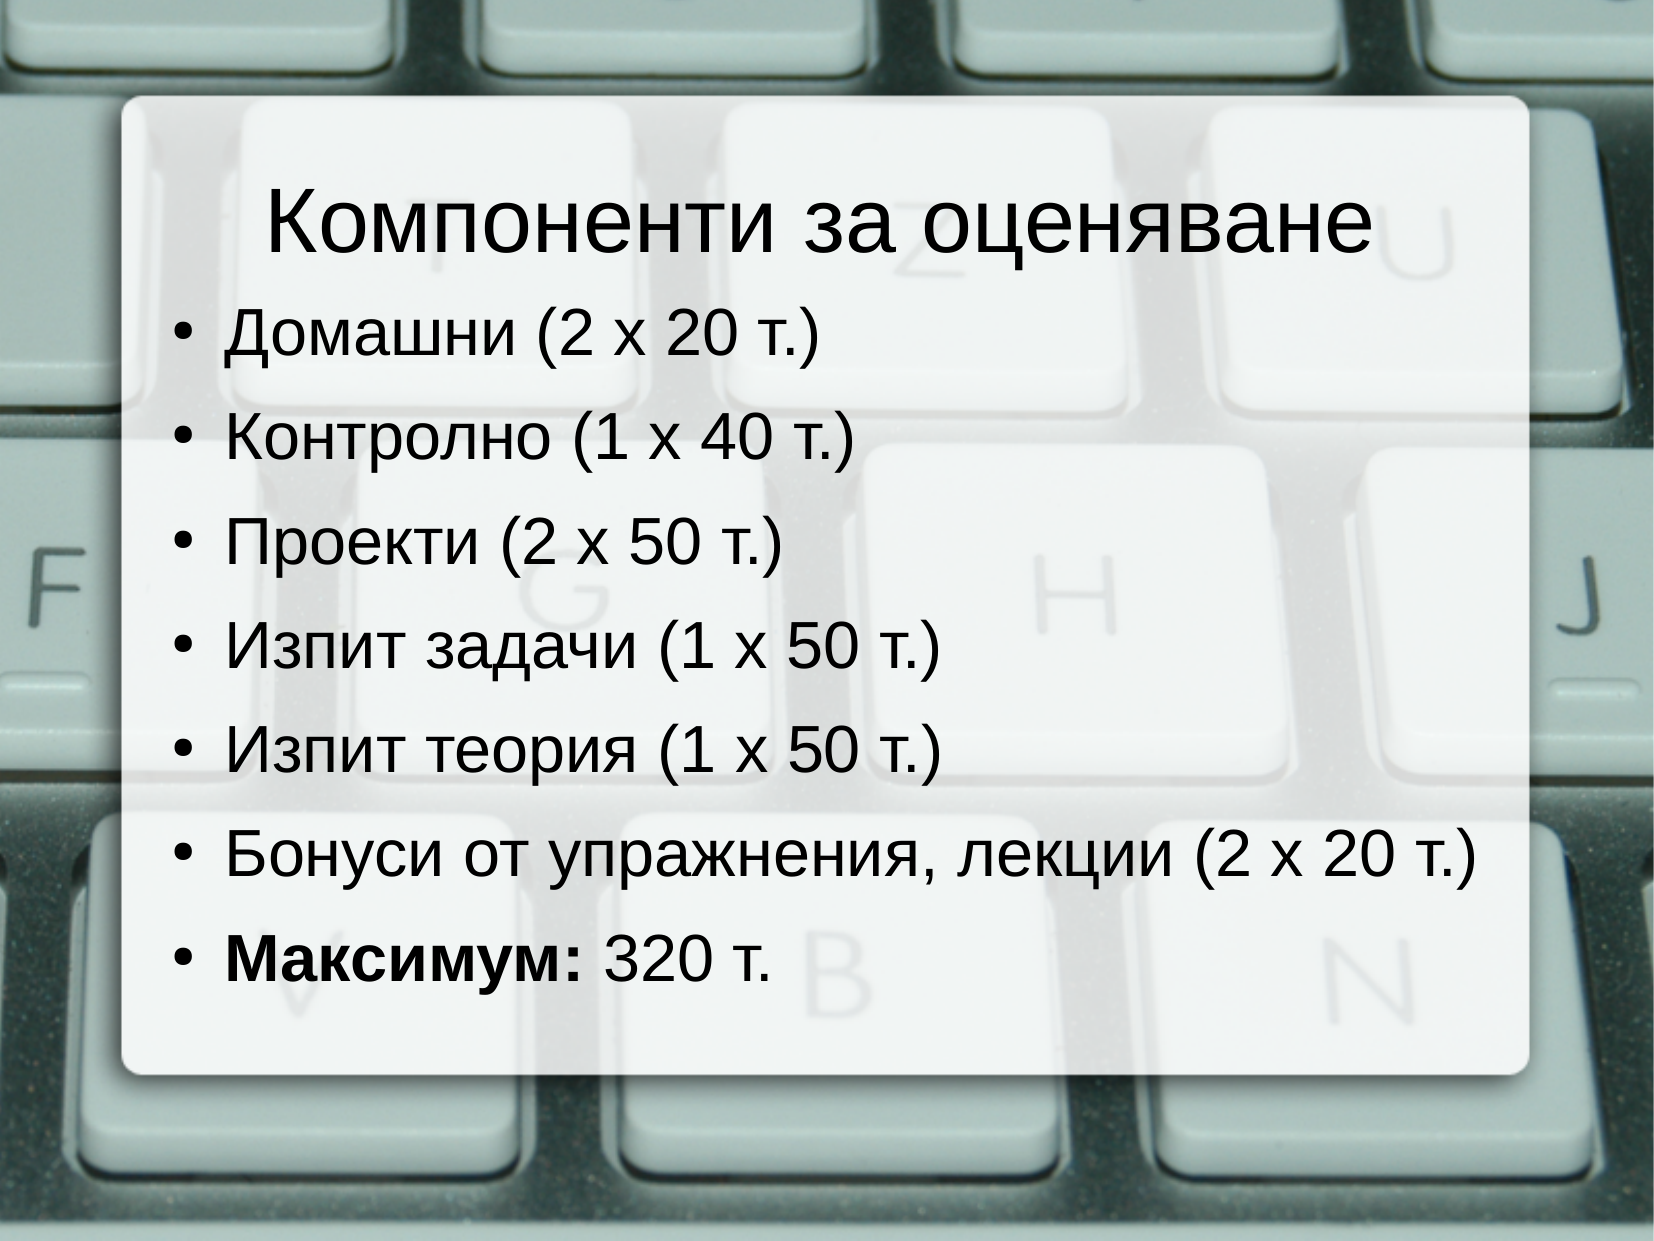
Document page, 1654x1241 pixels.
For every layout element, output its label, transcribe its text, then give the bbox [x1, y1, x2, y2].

picture [0, 0, 1654, 1241]
chart [769, 591, 888, 651]
list Домашни (2 x 20 т.) Контролно (1 x 40 т.) Проекти (2 x 50 т.) Изпит задачи (1 x 50 т.) Изпит теория (1 x 50 т.) Бонуси от упражнения, лекции (2 x 20 т.) Максимум: 320 т. [153, 295, 1512, 1015]
title Компоненти за оценяване [135, 117, 1506, 325]
